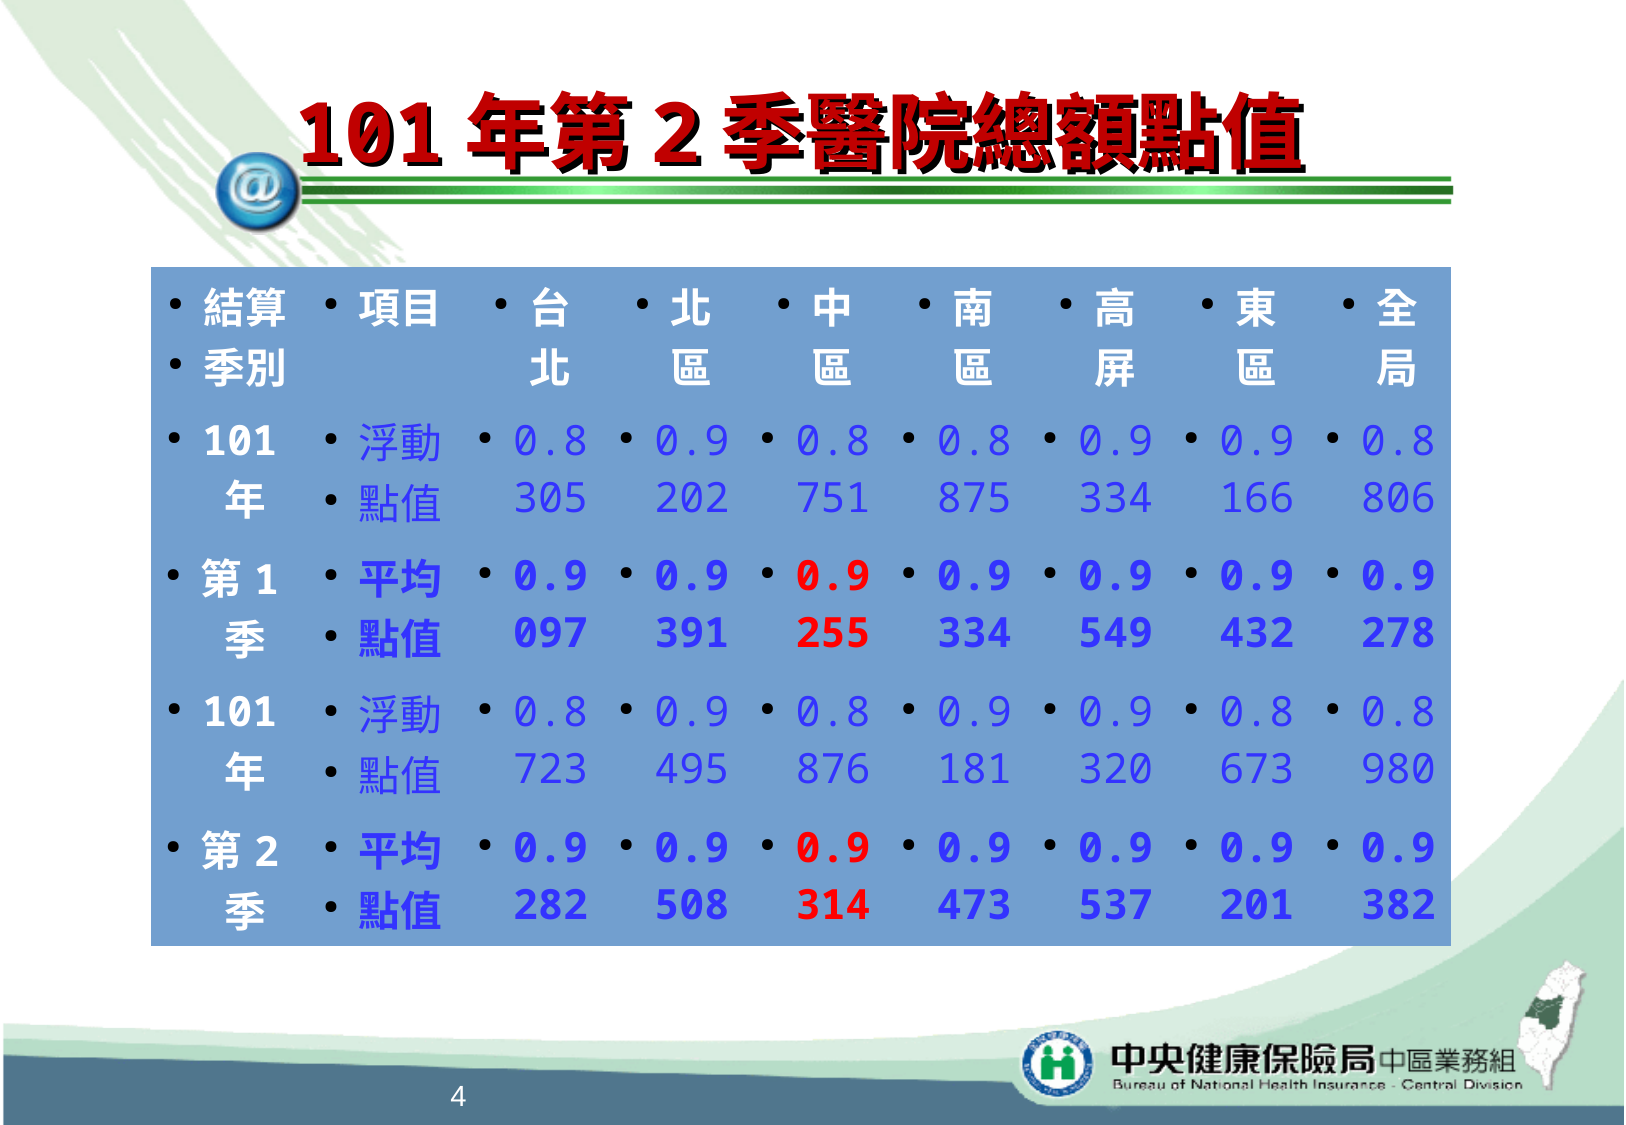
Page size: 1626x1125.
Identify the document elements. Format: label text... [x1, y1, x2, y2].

title 101年第2季醫院總額點值 [234, 35, 1625, 223]
table_header 東區 [1168, 267, 1309, 403]
table_cell 0.9314 [744, 810, 885, 946]
table_cell 101年 [151, 403, 304, 539]
table_header 中區 [744, 267, 885, 403]
table_header 項目 [304, 267, 462, 403]
table_cell 0.8673 [1168, 675, 1309, 810]
table_cell 0.9549 [1027, 539, 1168, 675]
table_cell 0.9382 [1309, 810, 1451, 946]
table_cell 平均 點值 [304, 539, 462, 675]
table_cell 0.8806 [1309, 403, 1451, 539]
table_cell 0.9432 [1168, 539, 1309, 675]
table_cell 0.9320 [1027, 675, 1168, 810]
table_cell 第2季 [151, 810, 304, 946]
table_cell 0.8980 [1309, 675, 1451, 810]
table_cell 0.9495 [603, 675, 744, 810]
table_cell 0.9391 [603, 539, 744, 675]
table_cell 0.9334 [885, 539, 1027, 675]
table_cell 0.9278 [1309, 539, 1451, 675]
table_cell 0.9181 [885, 675, 1027, 810]
table_cell 0.9255 [744, 539, 885, 675]
table_cell 0.9097 [462, 539, 603, 675]
table_cell 0.8875 [885, 403, 1027, 539]
table_cell 0.9473 [885, 810, 1027, 946]
table_cell 0.8305 [462, 403, 603, 539]
table_cell 0.8723 [462, 675, 603, 810]
text_box [435, 1065, 815, 1125]
table_cell 0.9202 [603, 403, 744, 539]
table_cell 0.9201 [1168, 810, 1309, 946]
table_cell 0.9508 [603, 810, 744, 946]
table_cell 平均 點值 [304, 810, 462, 946]
table_cell 浮動 點值 [304, 675, 462, 810]
table_cell 0.9166 [1168, 403, 1309, 539]
table_cell 第1季 [151, 539, 304, 675]
table_header 北區 [603, 267, 744, 403]
table_cell 0.8751 [744, 403, 885, 539]
table_header 結算 季別 [151, 267, 304, 403]
table_header 全局 [1309, 267, 1451, 403]
table_header 台北 [462, 267, 603, 403]
table_cell 0.9334 [1027, 403, 1168, 539]
table_cell 浮動 點值 [304, 403, 462, 539]
table_cell 0.9537 [1027, 810, 1168, 946]
table_header 南區 [885, 267, 1027, 403]
table_header 高屏 [1027, 267, 1168, 403]
table_cell 0.9282 [462, 810, 603, 946]
table_cell 101年 [151, 675, 304, 810]
table_cell 0.8876 [744, 675, 885, 810]
